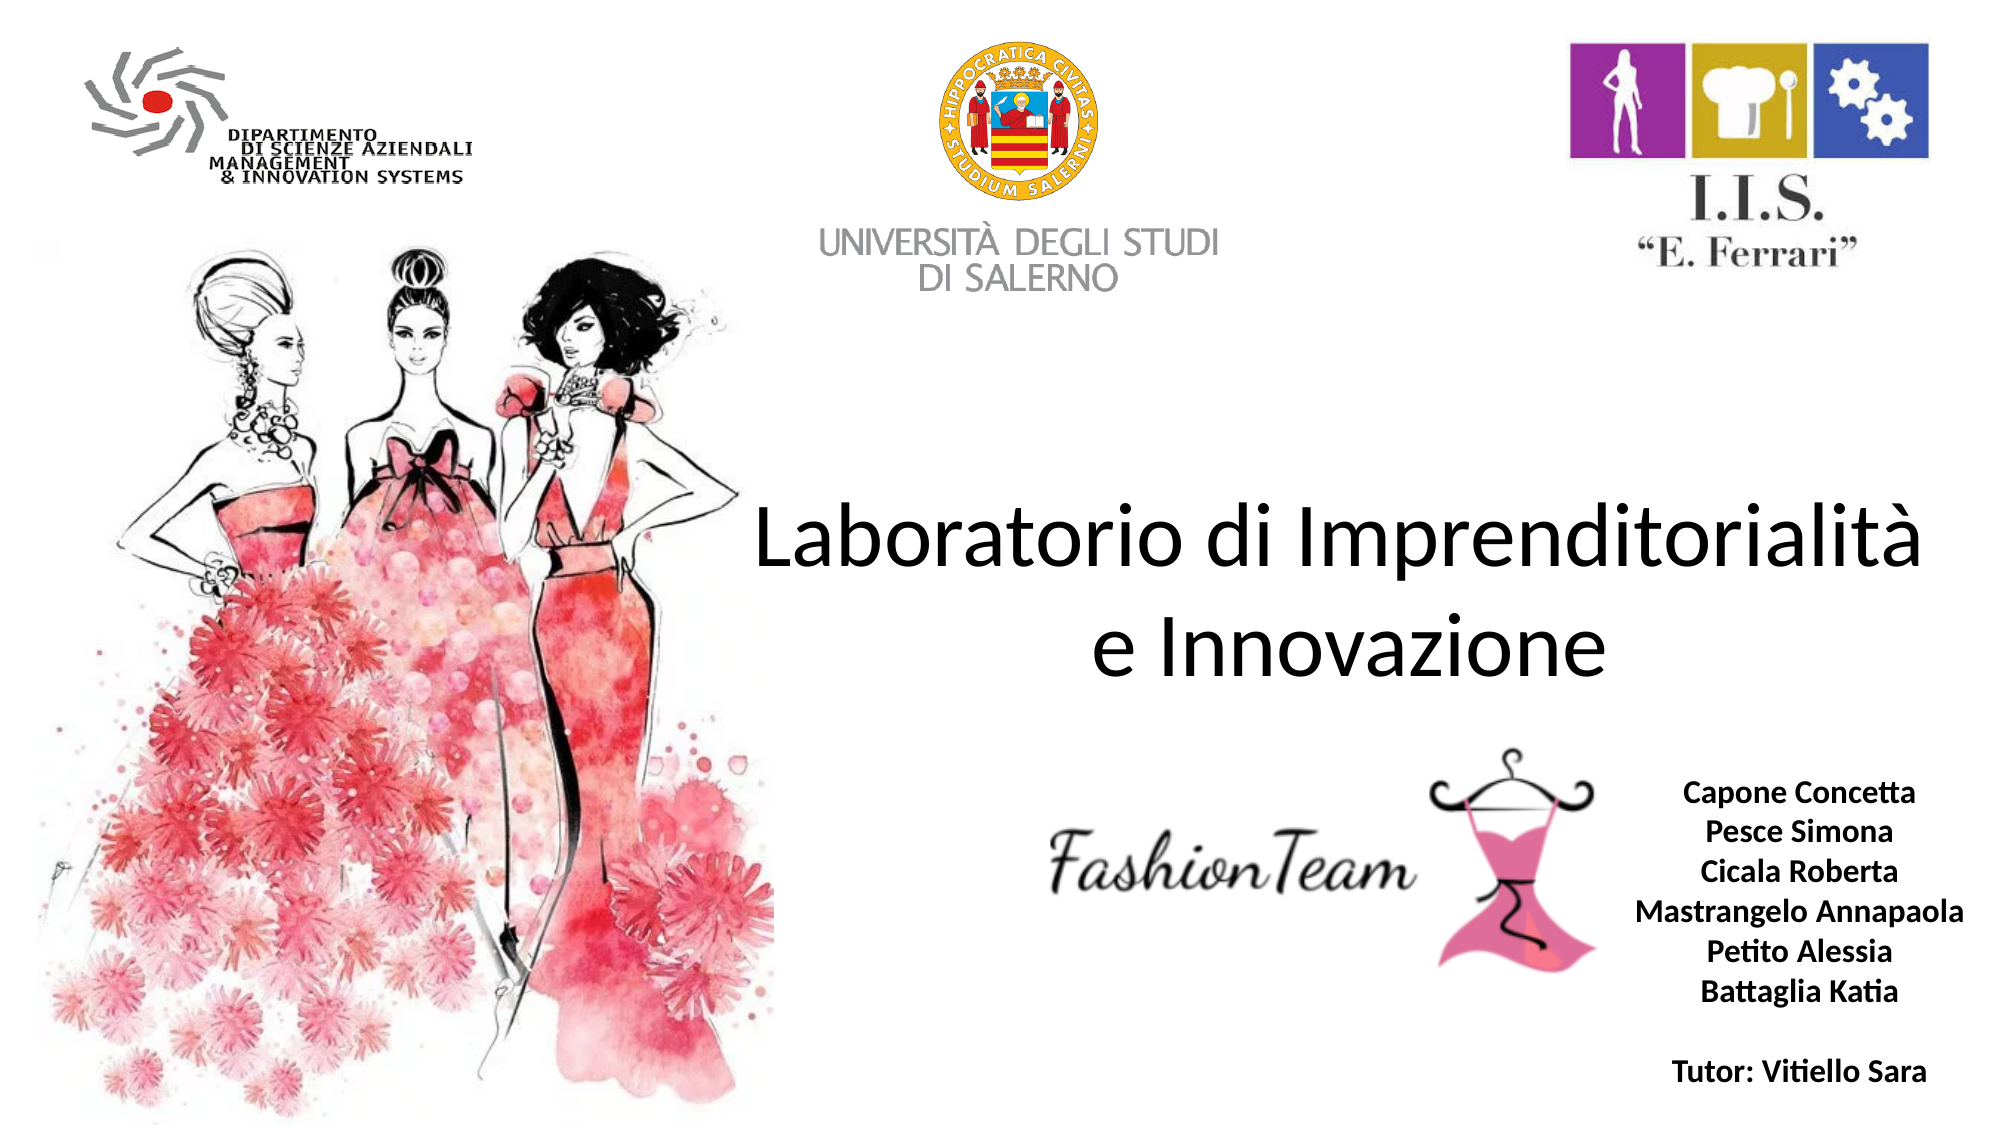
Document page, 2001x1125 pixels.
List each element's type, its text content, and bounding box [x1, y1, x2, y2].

text_box Capone Concetta Pesce Simona Cicala Roberta Mastrangelo Annapaola Petito Alessia Battaglia Katia Tutor: Vitiello Sara [1620, 762, 1981, 1097]
picture [1033, 694, 1618, 1013]
picture [84, 47, 472, 184]
text_box Laboratorio di Imprenditorialità e Innovazione [699, 467, 2000, 702]
picture [37, 239, 774, 1125]
picture [1565, 39, 1934, 272]
picture [792, 39, 1245, 294]
